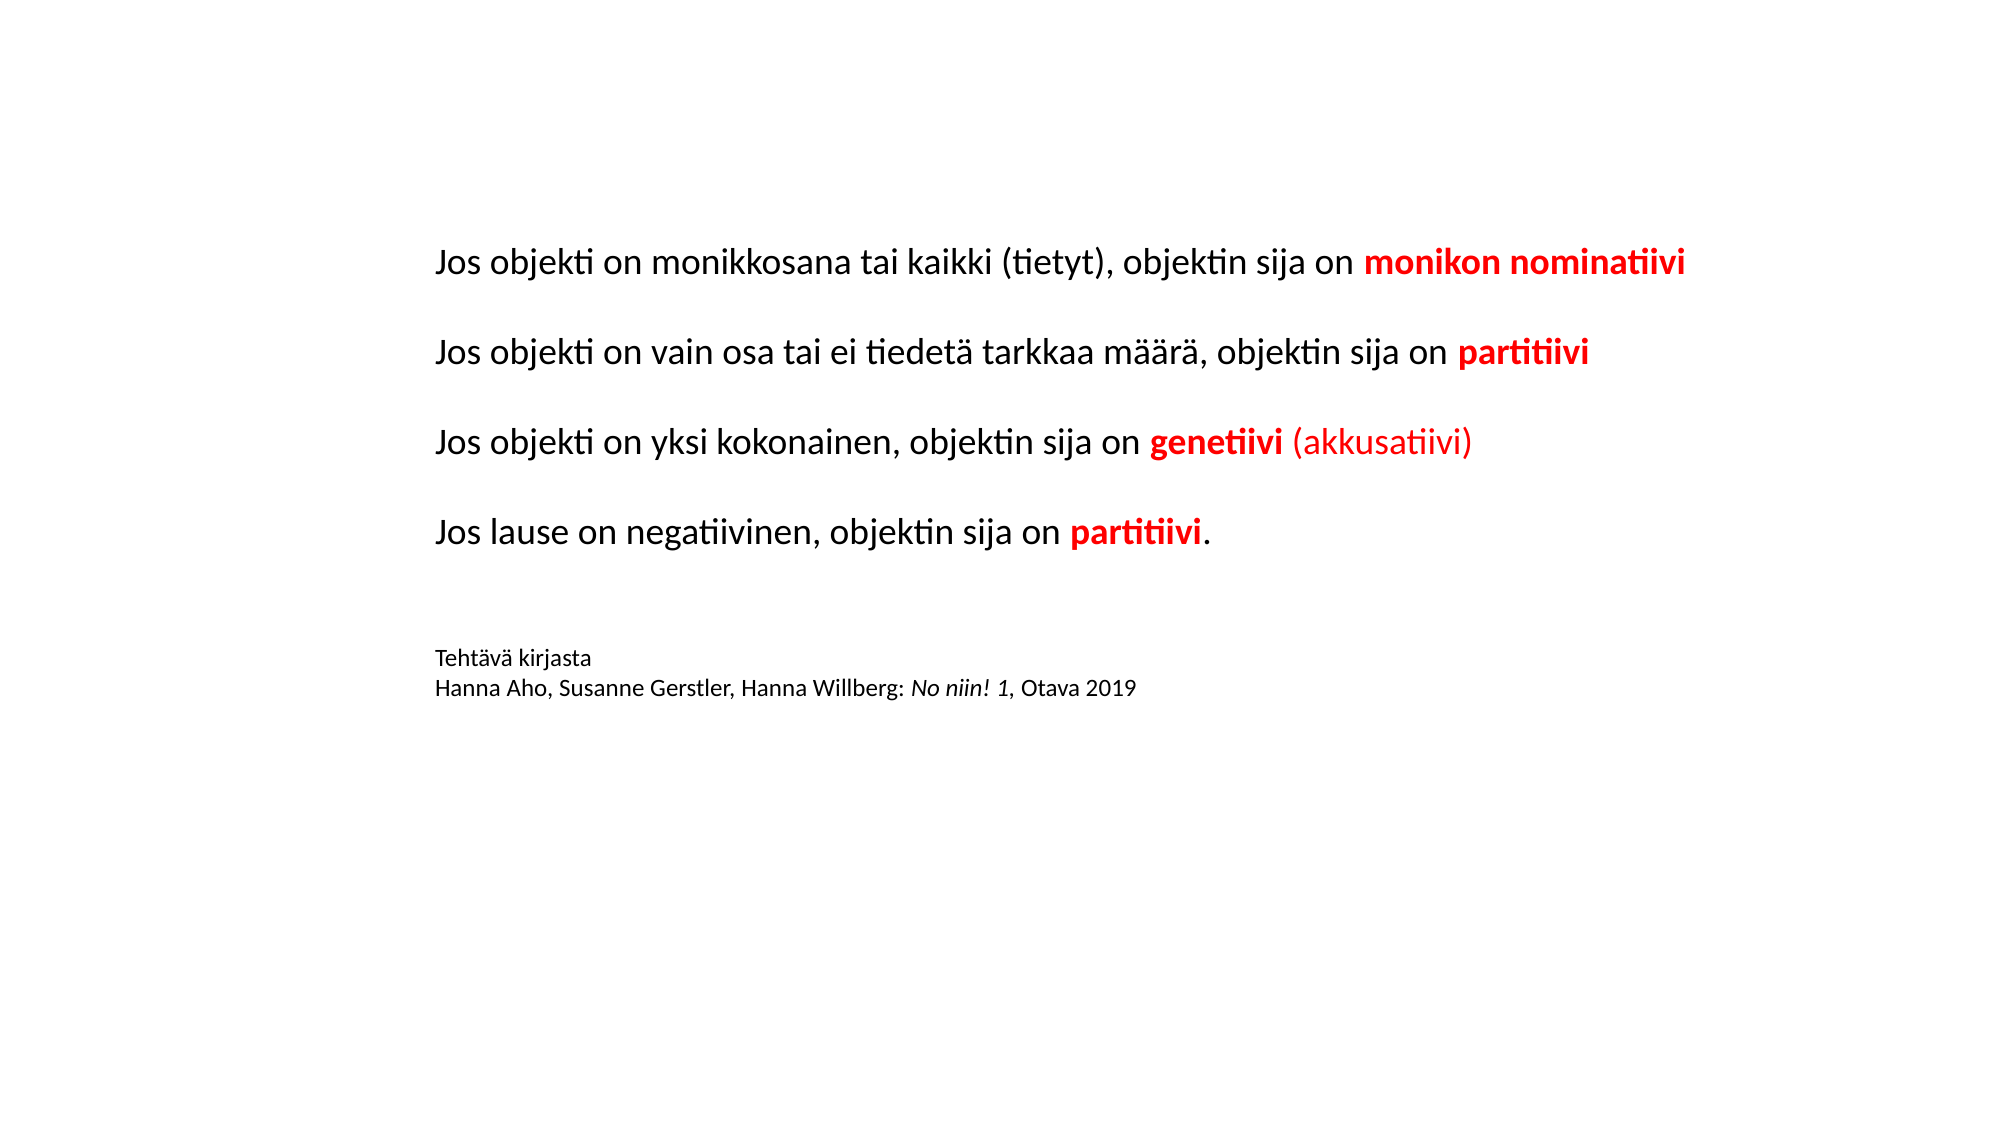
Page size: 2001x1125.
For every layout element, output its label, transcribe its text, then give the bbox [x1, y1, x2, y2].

text_box Jos objekti on monikkosana tai kaikki (tietyt), objektin sija on monikon nominatiivi Jos objekti on vain osa tai ei tiedetä tarkkaa määrä, objektin sija on partitiivi Jos objekti on yksi kokonainen, objektin sija on genetiivi (akkusatiivi) Jos lause on negatiivinen, objektin sija on partitiivi. Tehtävä kirjasta Hanna Aho, Susanne Gerstler, Hanna Willberg: No niin! 1, Otava 2019 [420, 229, 1714, 715]
